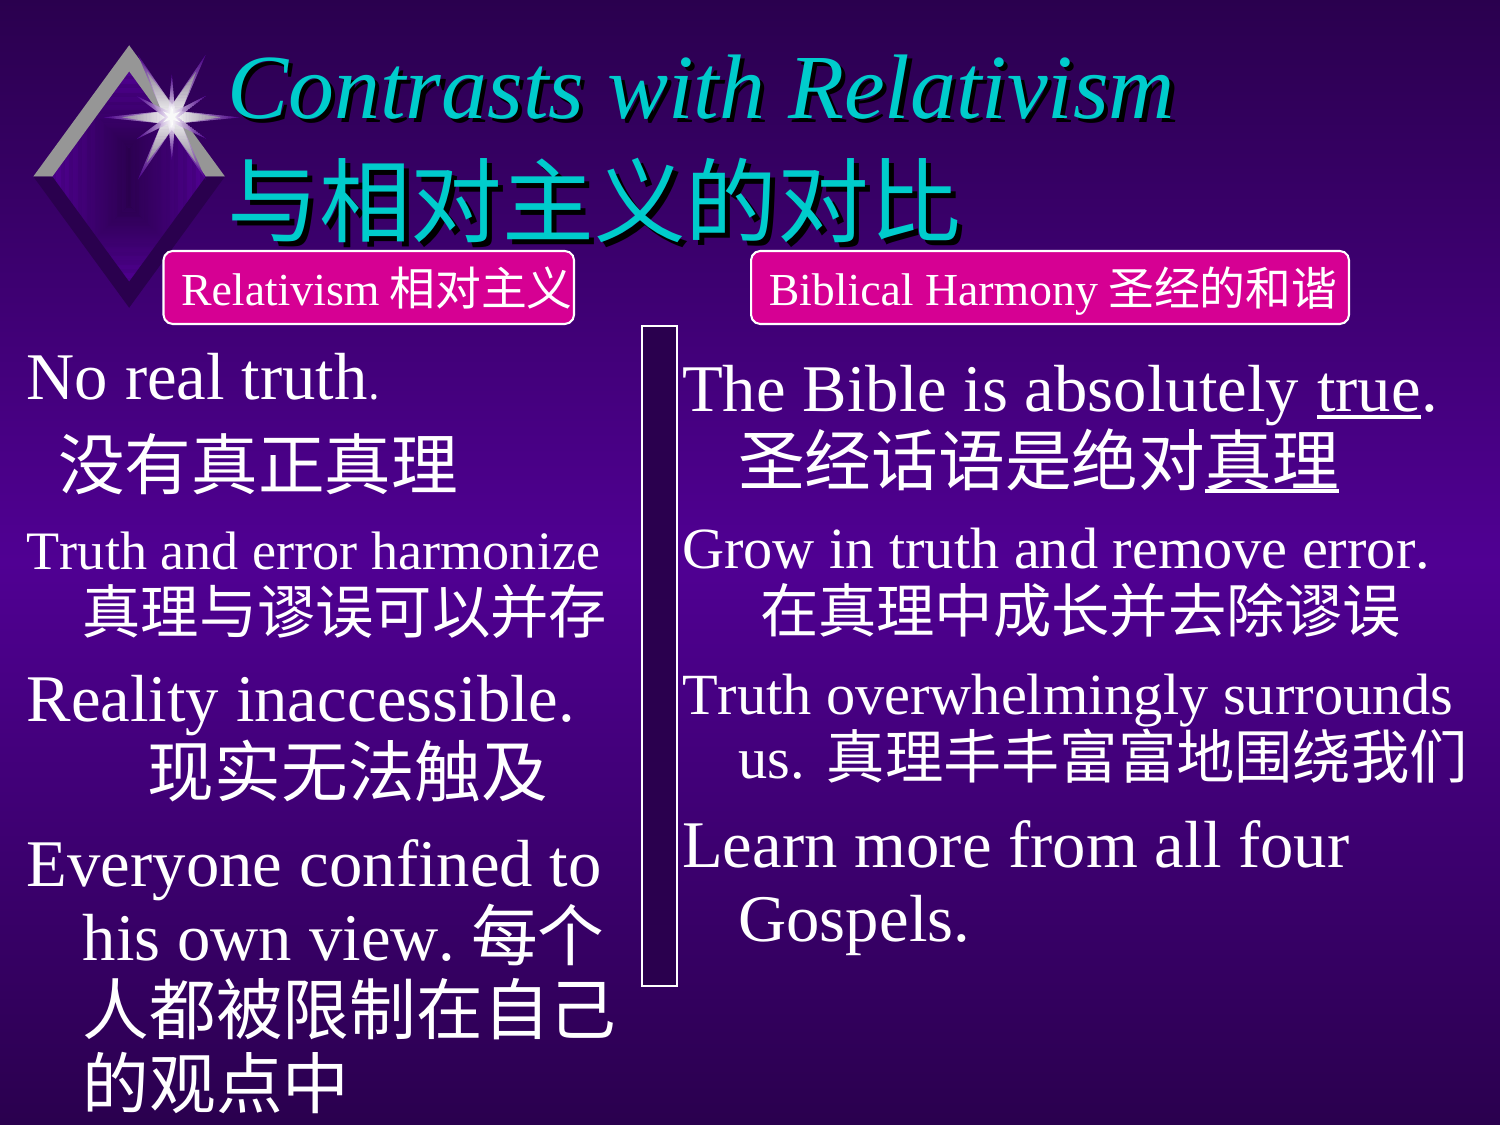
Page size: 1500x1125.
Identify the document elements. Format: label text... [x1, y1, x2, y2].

list The Bible is absolutely true. 圣经话语是绝对真理 Grow in truth and remove error. 在真理中成长并去除谬误 Truth overwhelmingly surrounds us. 真理丰丰富富地围绕我们 Learn more from all four Gospels. [666, 344, 1498, 1109]
text_box Biblical Harmony圣经的和谐 [751, 250, 1349, 324]
title Contrasts with Relativism 与相对主义的对比 [212, 26, 1375, 273]
text_box [641, 325, 678, 987]
text_box Relativism相对主义 [163, 250, 575, 324]
list No real truth. 没有真正真理 Truth and error harmonize 真理与谬误可以并存 Reality inaccessible. 现实无法触及 Everyone confined to his own view.每个人都被限制在自己的观点中 [11, 332, 645, 1125]
